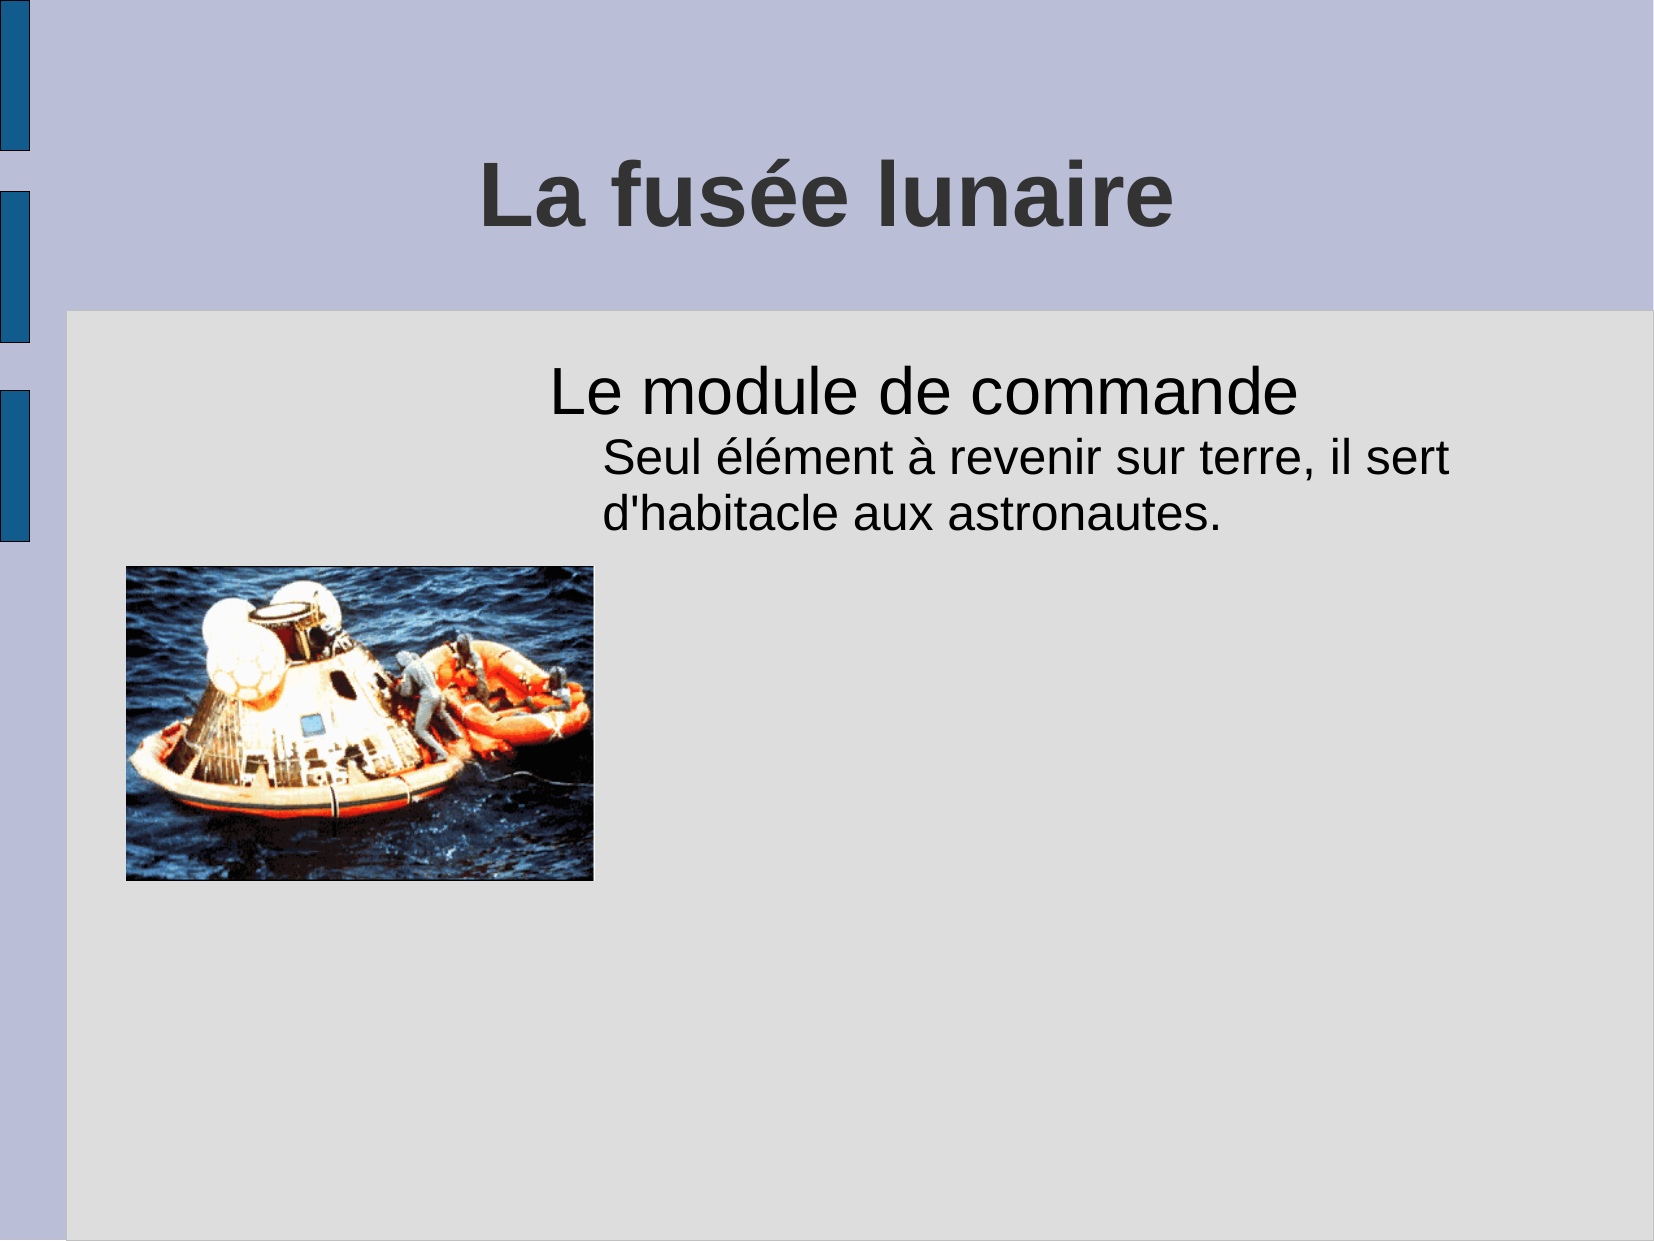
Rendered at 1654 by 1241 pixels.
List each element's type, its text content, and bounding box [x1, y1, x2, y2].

list Le module de commande Seul élément à revenir sur terre, il sert d'habitacle aux astronautes. [531, 354, 1517, 541]
title La fusée lunaire [121, 91, 1534, 299]
picture [126, 566, 595, 881]
